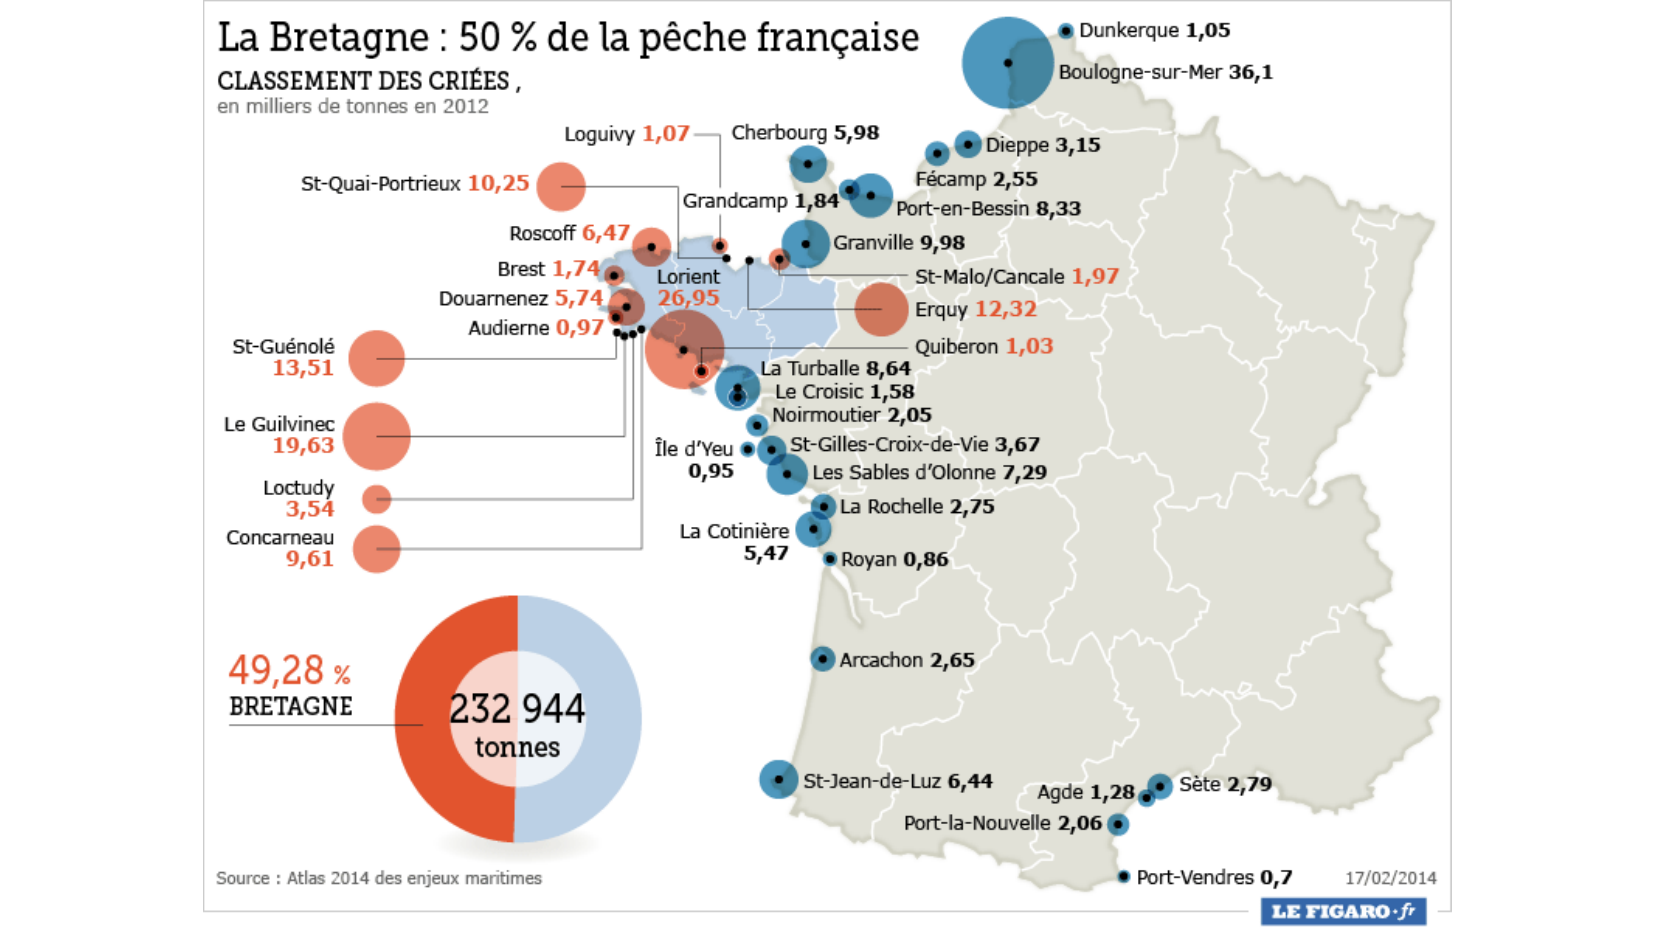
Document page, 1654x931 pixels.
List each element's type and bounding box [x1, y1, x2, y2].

picture [203, 0, 1452, 931]
